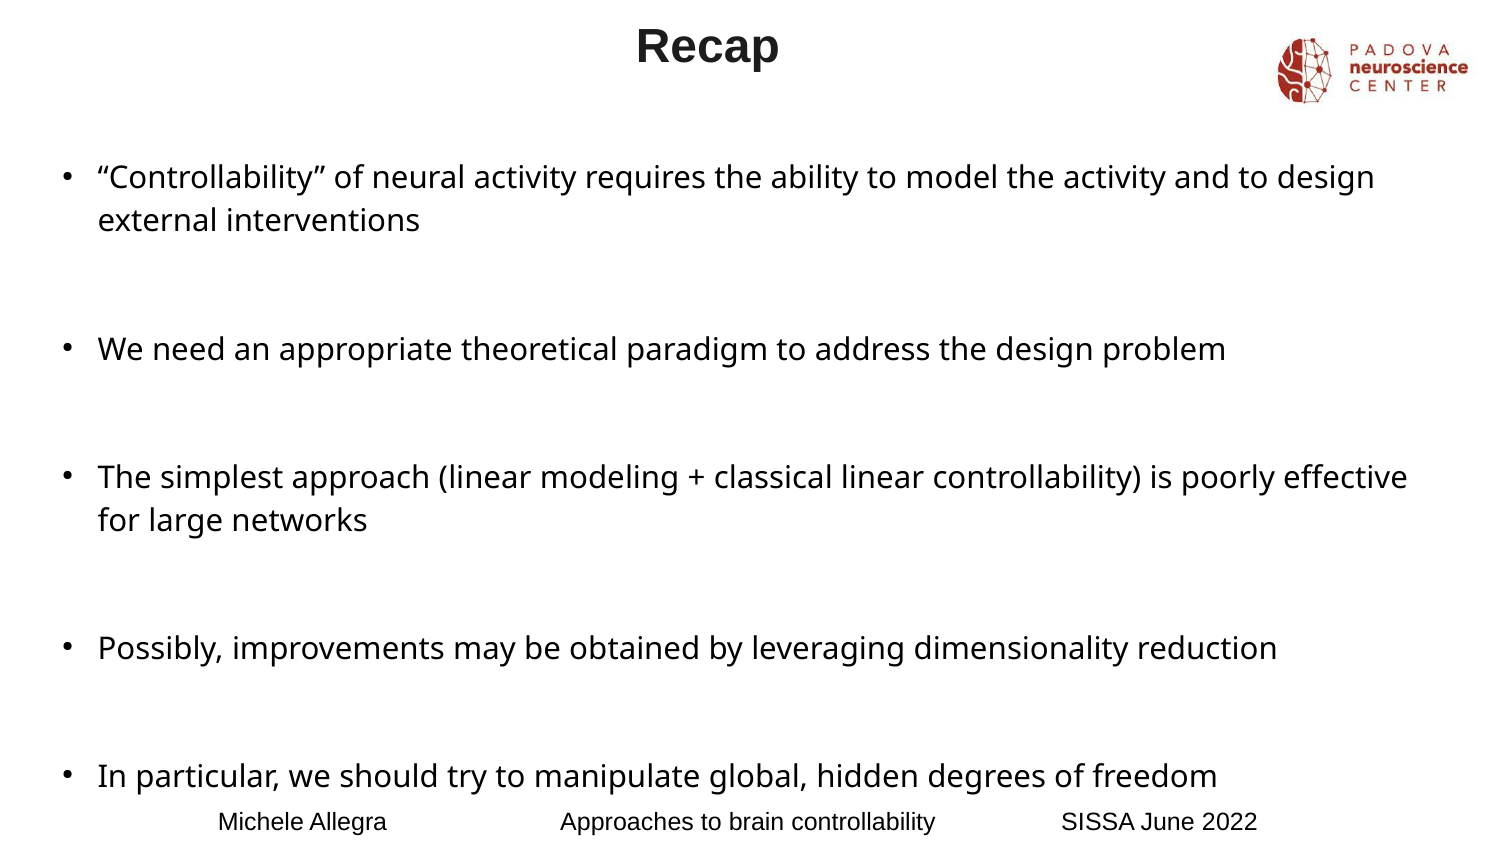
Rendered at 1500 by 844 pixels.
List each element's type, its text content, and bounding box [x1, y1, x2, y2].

text_box Recap [27, 0, 1389, 95]
picture [1268, 10, 1476, 123]
text_box Michele Allegra Approaches to brain controllability SISSA June 2022 [64, 794, 1415, 844]
text_box “Controllability” of neural activity requires the ability to model the activity and to design external interventions We need an appropriate theoretical paradigm to address the design problem The simplest approach (linear modeling + classical linear controllability) is poorly effective for large networks Possibly, improvements may be obtained by leveraging dimensionality reduction In particular, we should try to manipulate global, hidden degrees of freedom [47, 148, 1451, 760]
